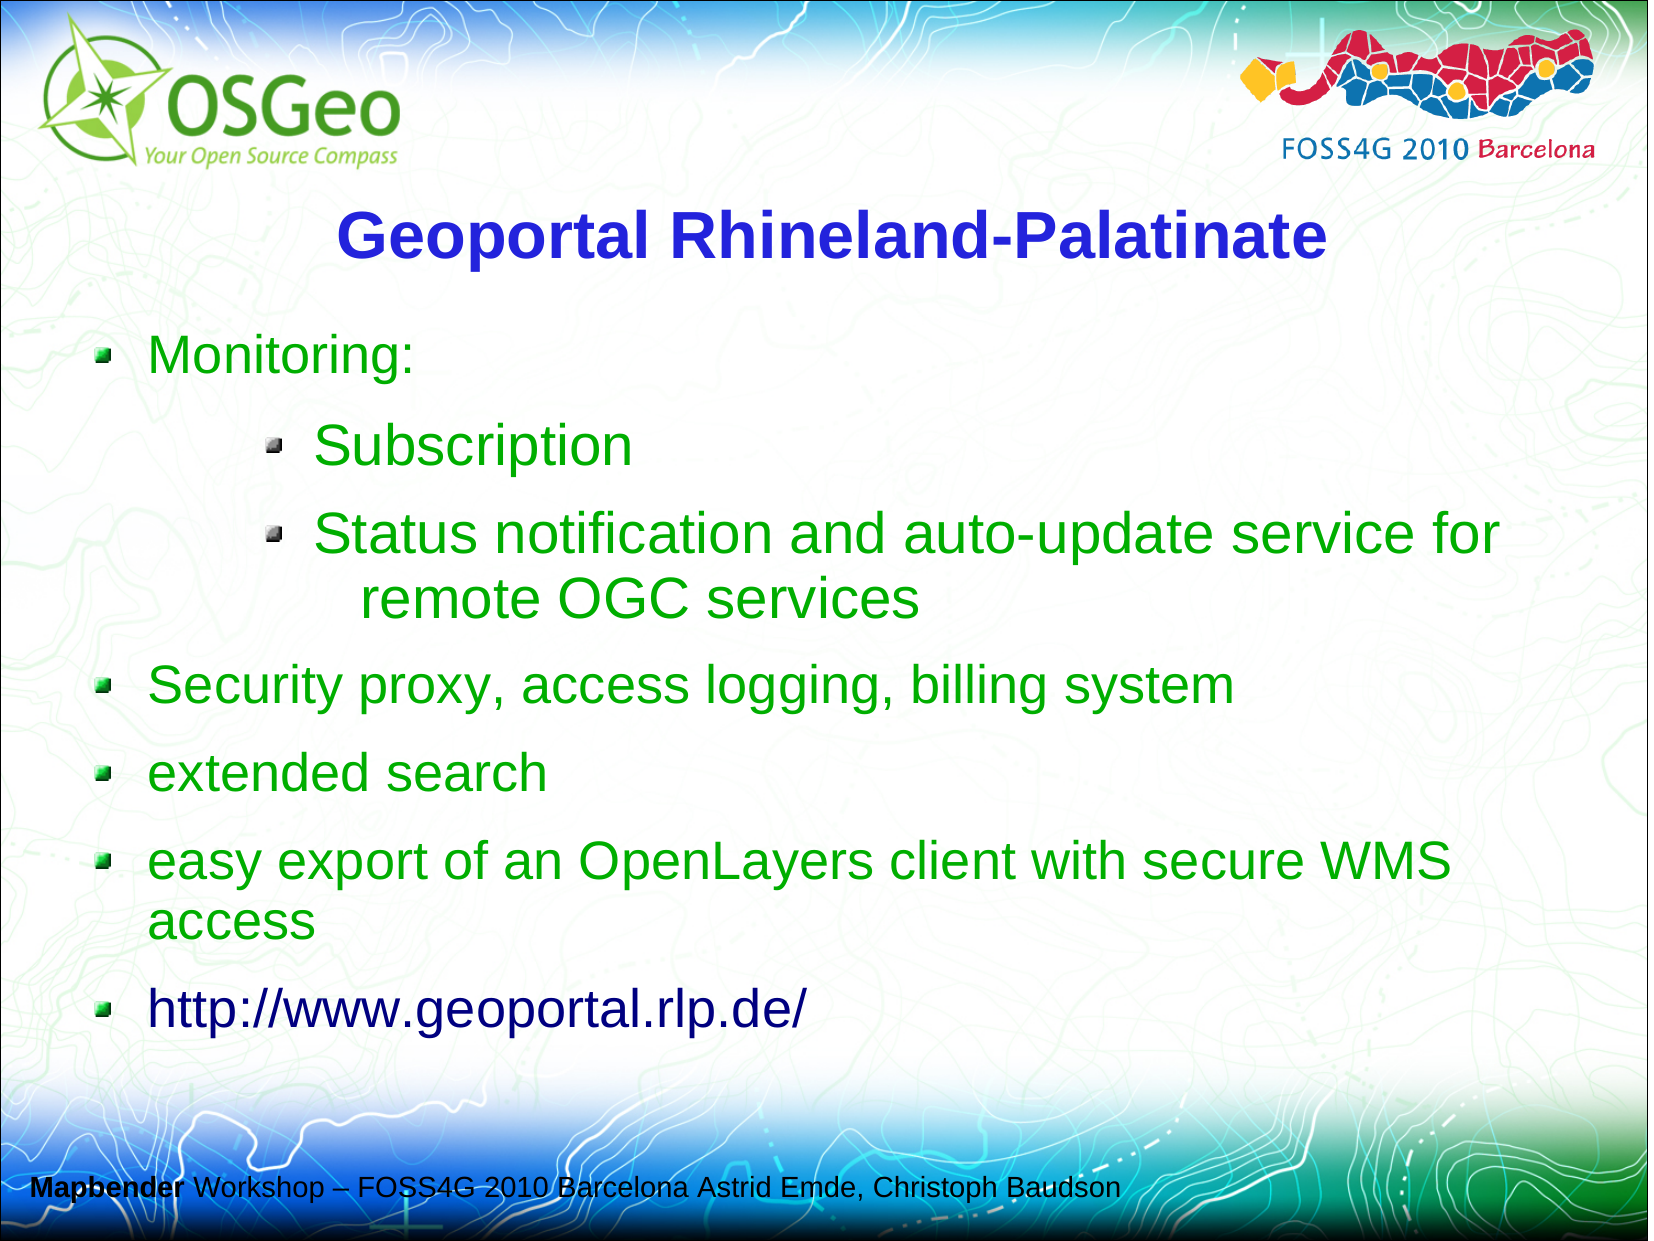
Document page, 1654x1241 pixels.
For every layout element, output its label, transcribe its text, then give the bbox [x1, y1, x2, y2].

list Monitoring: Subscription Status notification and auto-update service for remote OGC services Security proxy, access logging, billing system extended search easy export of an OpenLayers client with secure WMS access http://www.geoportal.rlp.de/ [76, 324, 1565, 1144]
picture [1, 1, 1647, 1240]
title Geoportal Rhineland-Palatinate [76, 147, 1565, 323]
